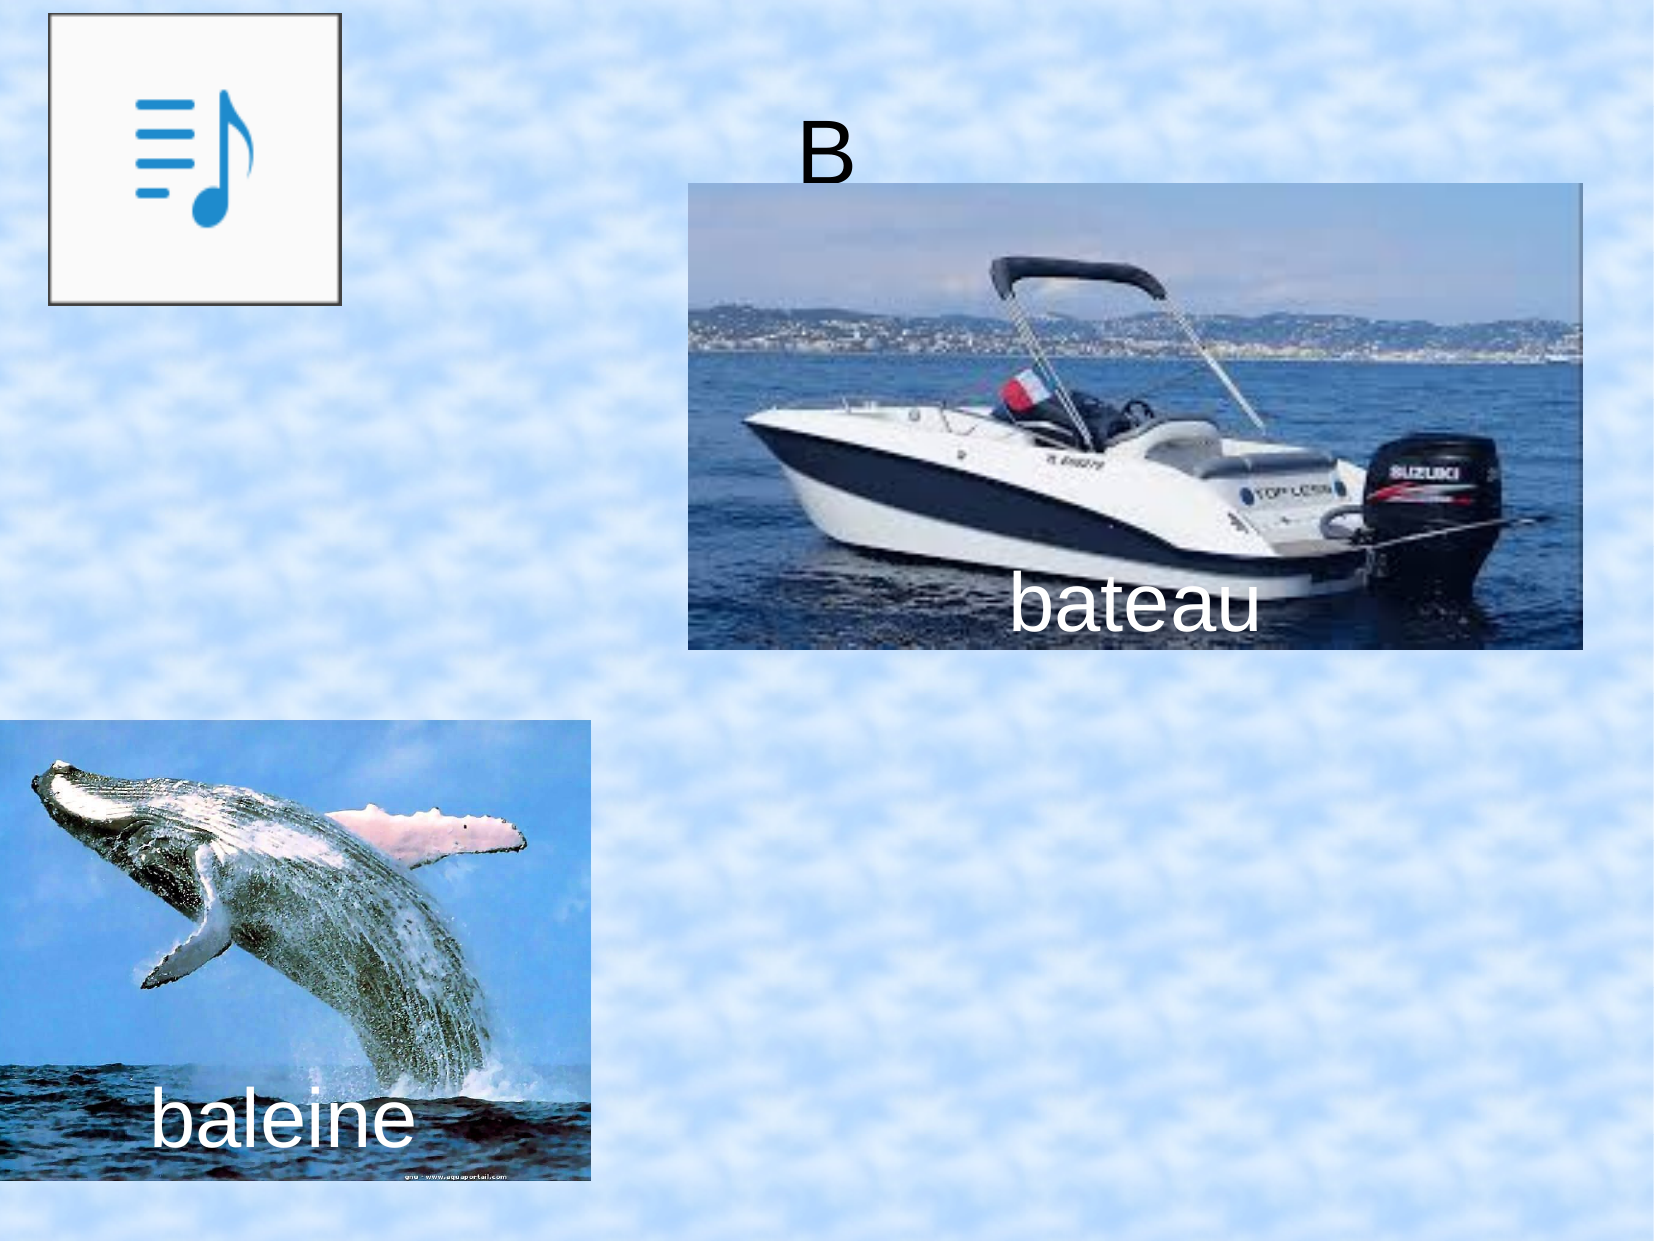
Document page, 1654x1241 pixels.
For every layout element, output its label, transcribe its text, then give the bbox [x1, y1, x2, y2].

title B [343, 49, 1571, 257]
text_box [47, 11, 343, 308]
picture [0, 0, 1654, 1241]
